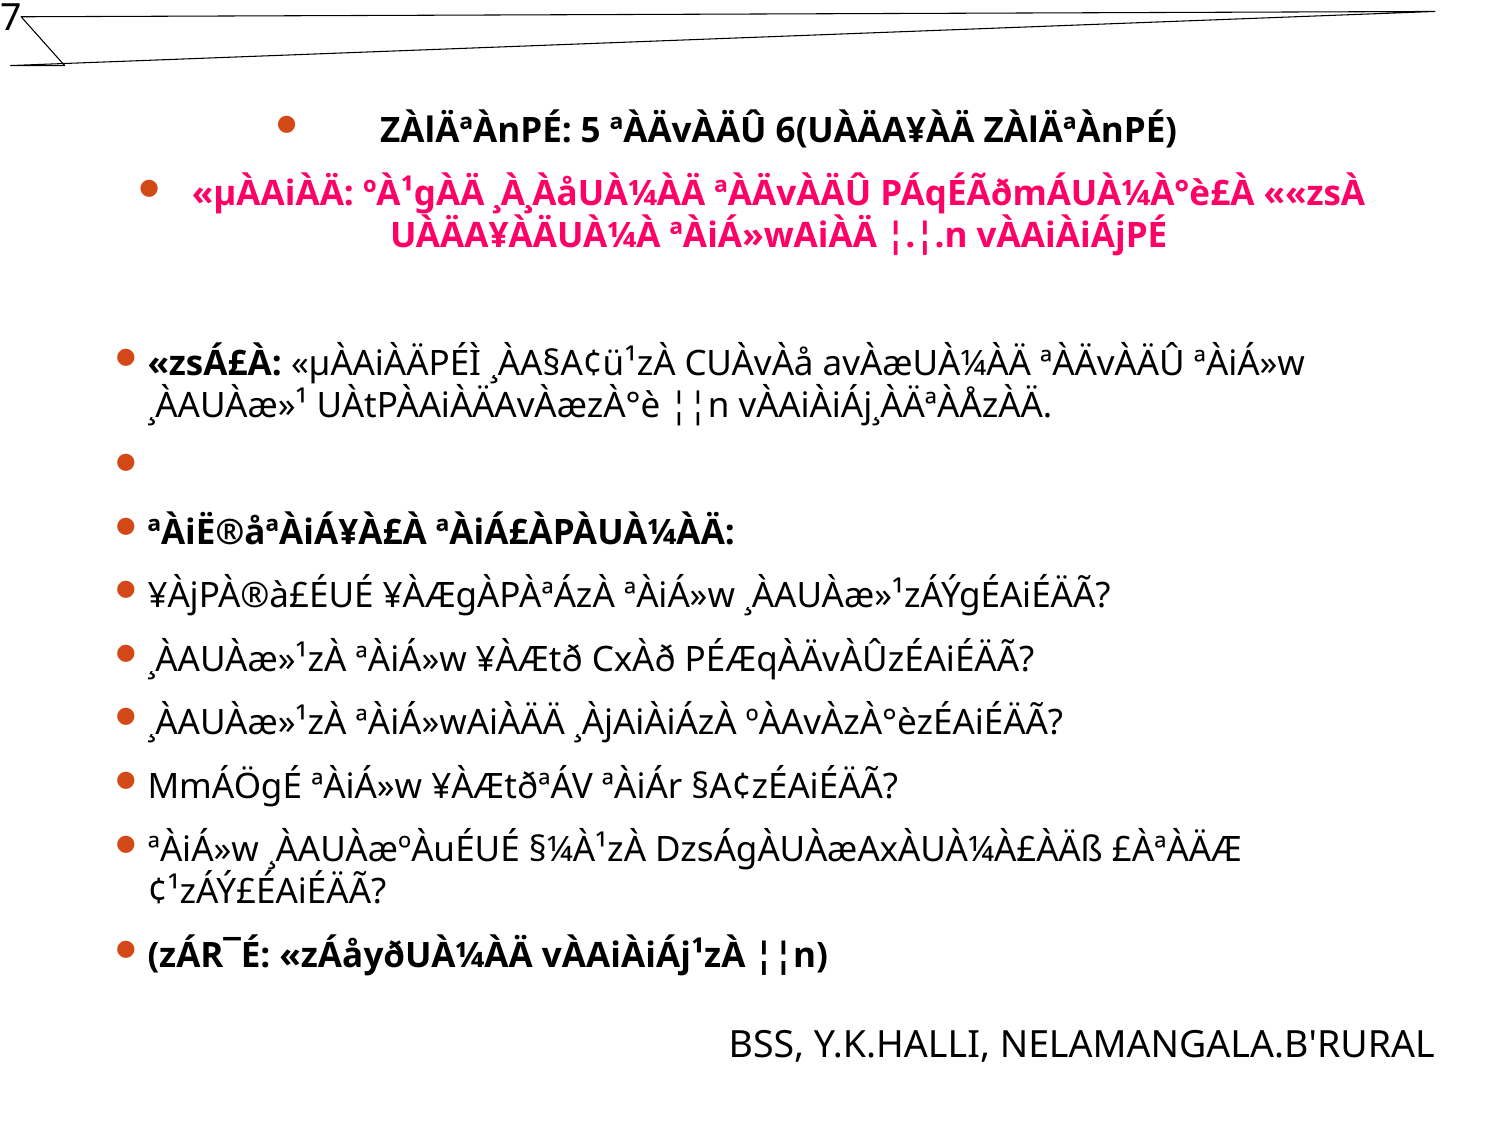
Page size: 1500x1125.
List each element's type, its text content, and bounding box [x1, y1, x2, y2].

list ZÀlÄªÀnPÉ: 5 ªÀÄvÀÄÛ 6(UÀÄA¥ÀÄ ZÀlÄªÀnPÉ) «µÀAiÀÄ: ºÀ¹gÀÄ ¸À¸ÀåUÀ¼ÀÄ ªÀÄvÀÄÛ PÁqÉÃðmÁUÀ¼À°è£À ««zsÀ UÀÄA¥ÀÄUÀ¼À ªÀiÁ»wAiÀÄ ¦.¦.n vÀAiÀiÁjPÉ «zsÁ£À: «µÀAiÀÄPÉÌ ¸ÀA§A¢ü¹zÀ CUÀvÀå avÀæUÀ¼ÀÄ ªÀÄvÀÄÛ ªÀiÁ»w ¸ÀAUÀæ»¹ UÀtPÀAiÀÄAvÀæzÀ°è ¦¦n vÀAiÀiÁj¸ÀÄªÀÅzÀÄ. ªÀiË®åªÀiÁ¥À£À ªÀiÁ£ÀPÀUÀ¼ÀÄ: ¥ÀjPÀ®à£ÉUÉ ¥ÀÆgÀPÀªÁzÀ ªÀiÁ»w ¸ÀAUÀæ»¹zÁÝgÉAiÉÄÃ? ¸ÀAUÀæ»¹zÀ ªÀiÁ»w ¥ÀÆtð CxÀð PÉÆqÀÄvÀÛzÉAiÉÄÃ? ¸ÀAUÀæ»¹zÀ ªÀiÁ»wAiÀÄÄ ¸ÀjAiÀiÁzÀ ºÀAvÀzÀ°èzÉAiÉÄÃ? MmÁÖgÉ ªÀiÁ»w ¥ÀÆtðªÁV ªÀiÁr §A¢zÉAiÉÄÃ? ªÀiÁ»w ¸ÀAUÀæºÀuÉUÉ §¼À¹zÀ DzsÁgÀUÀæAxÀUÀ¼À£ÀÄß £ÀªÀÄÆ¢¹zÁÝ£ÉAiÉÄÃ? (zÁR¯É: «zÁåyðUÀ¼ÀÄ vÀAiÀiÁj¹zÀ ¦¦n) [99, 99, 1425, 988]
footer BSS, Y.K.HALLI, NELAMANGALA.B'RURAL [150, 1012, 1450, 1088]
